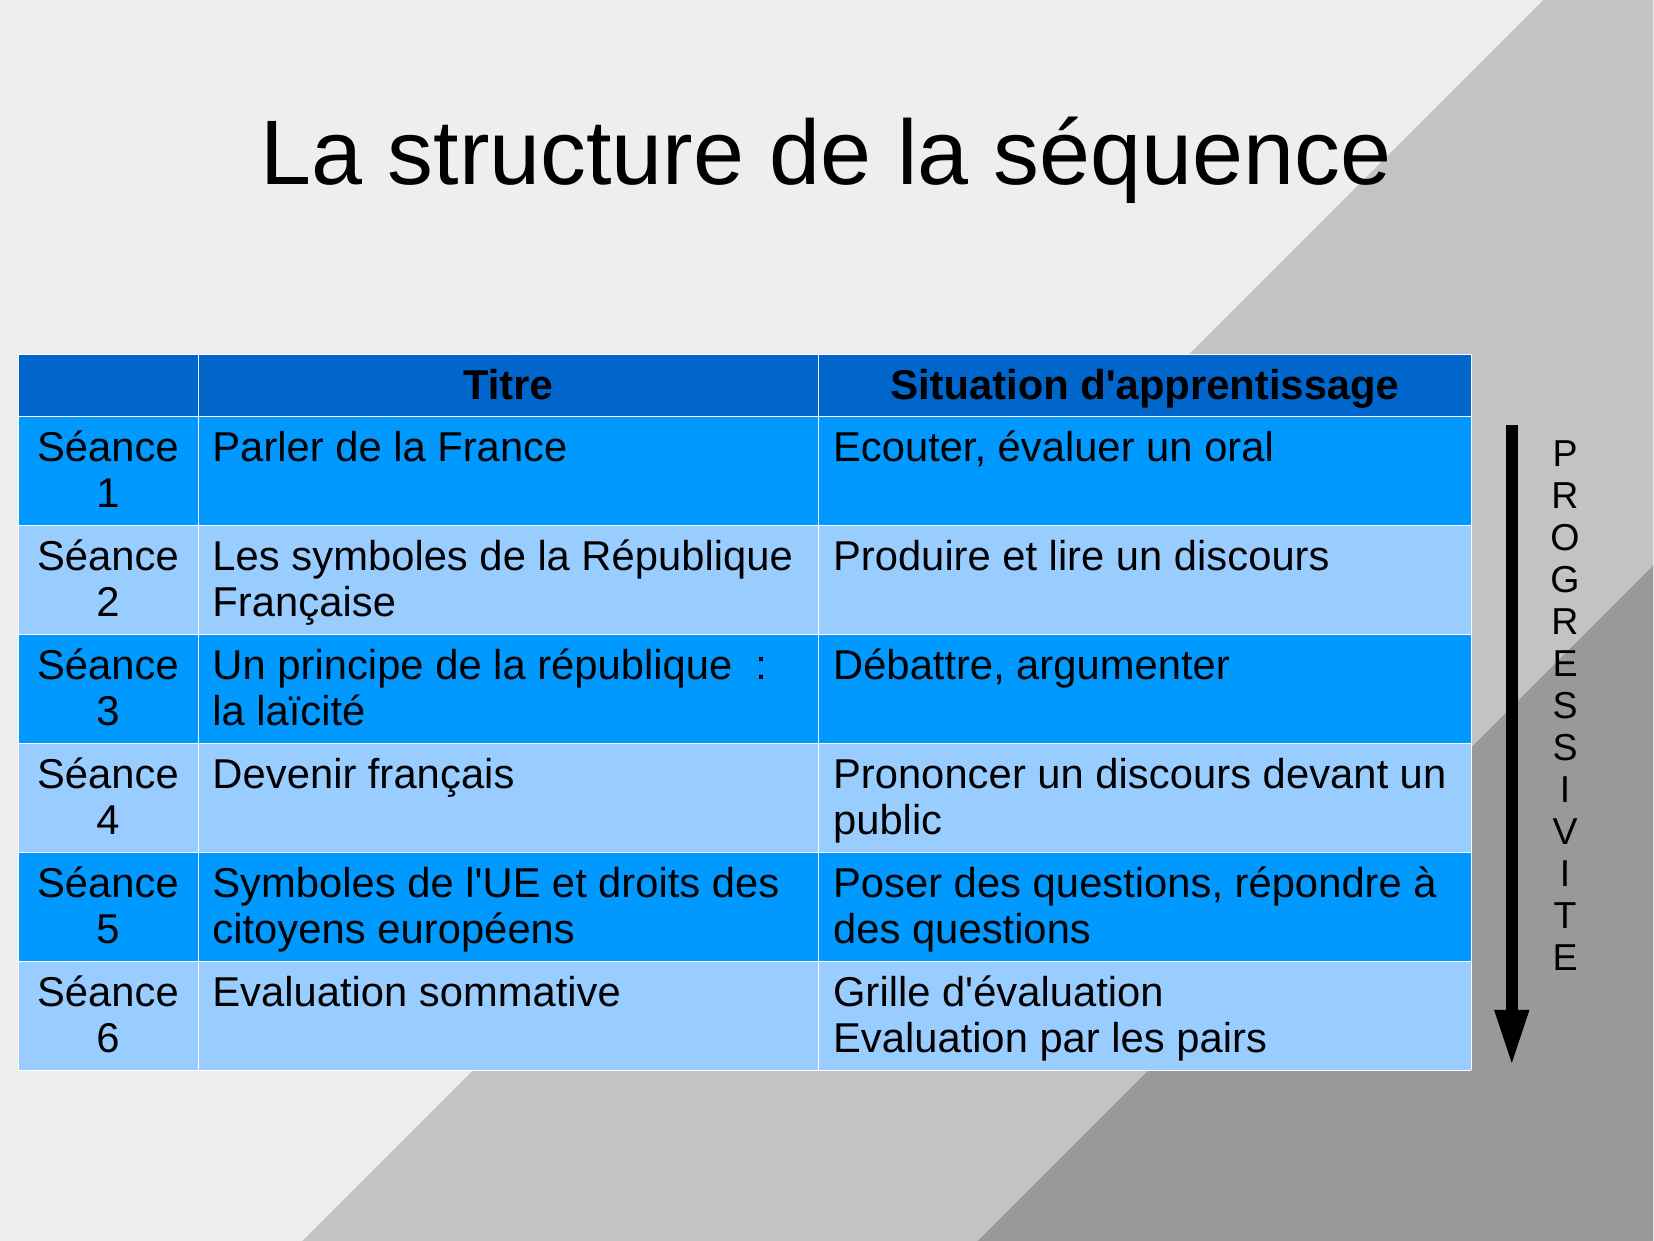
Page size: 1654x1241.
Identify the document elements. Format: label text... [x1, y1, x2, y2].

table_cell Séance 1 [19, 417, 198, 525]
table_header Titre [199, 355, 818, 416]
table_header [19, 355, 198, 416]
table_cell Un principe de la république : la laïcité [199, 635, 818, 743]
table_cell Débattre, argumenter [819, 635, 1471, 743]
table_cell Séance 5 [19, 853, 198, 961]
table_cell Séance 6 [19, 962, 198, 1070]
table_cell Poser des questions, répondre à des questions [819, 853, 1471, 961]
table_cell Devenir français [199, 744, 818, 852]
table_header Situation d'apprentissage [819, 355, 1471, 416]
table_cell Séance 4 [19, 744, 198, 852]
table_cell Les symboles de la République Française [199, 526, 818, 634]
title La structure de la séquence [82, 49, 1571, 257]
table_cell Grille d'évaluation Evaluation par les pairs [819, 962, 1471, 1070]
table_cell Prononcer un discours devant un public [819, 744, 1471, 852]
table_cell Séance 3 [19, 635, 198, 743]
table_cell Produire et lire un discours [819, 526, 1471, 634]
text_box P R O G R E S S I V I T E [1535, 425, 1595, 987]
table_cell Symboles de l'UE et droits des citoyens européens [199, 853, 818, 961]
table_cell Evaluation sommative [199, 962, 818, 1070]
table_cell Ecouter, évaluer un oral [819, 417, 1471, 525]
table_cell Parler de la France [199, 417, 818, 525]
table_cell Séance 2 [19, 526, 198, 634]
